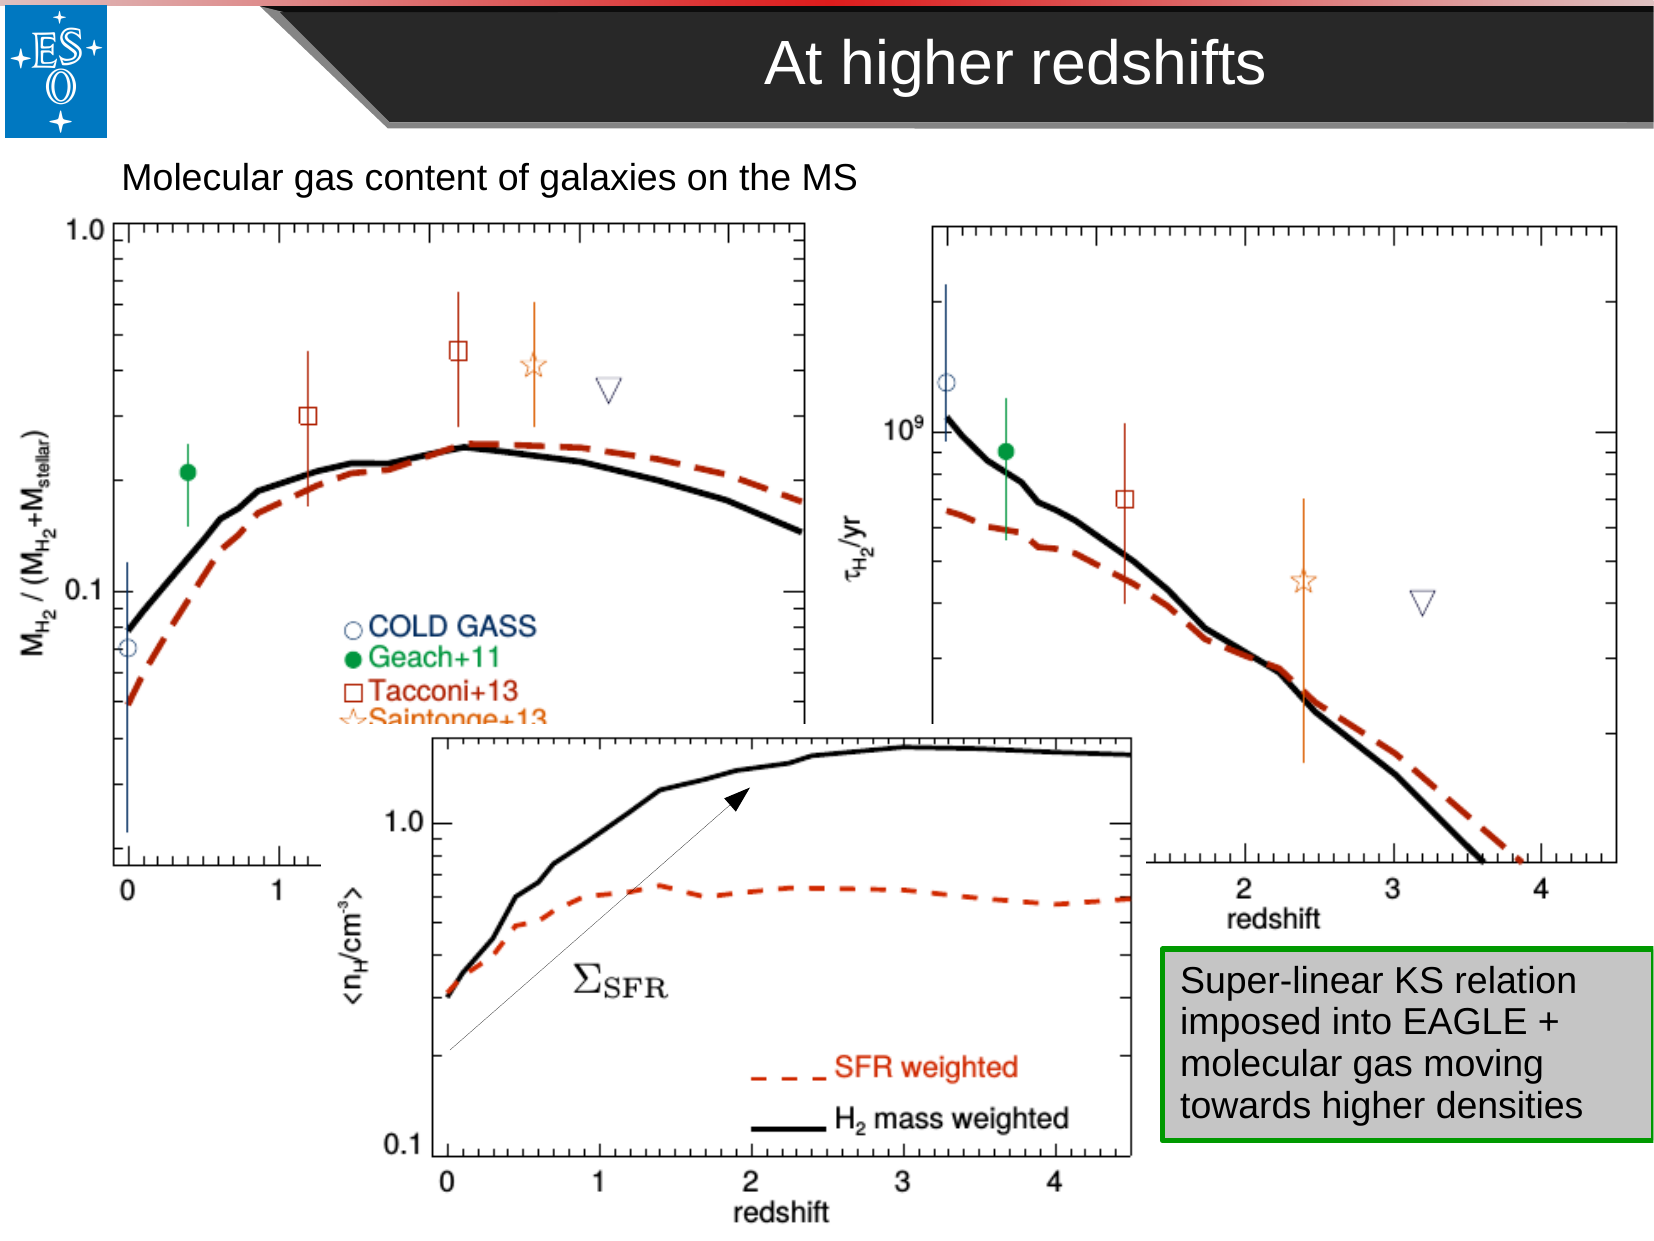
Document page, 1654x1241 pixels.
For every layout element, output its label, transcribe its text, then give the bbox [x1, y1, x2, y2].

title At higher redshifts [397, 19, 1635, 106]
text_box Super-linear KS relation imposed into EAGLE + molecular gas moving towards higher densities [1162, 949, 1654, 1141]
picture [5, 5, 107, 138]
text_box Molecular gas content of galaxies on the MS [106, 150, 1613, 210]
picture [0, 201, 1626, 1238]
